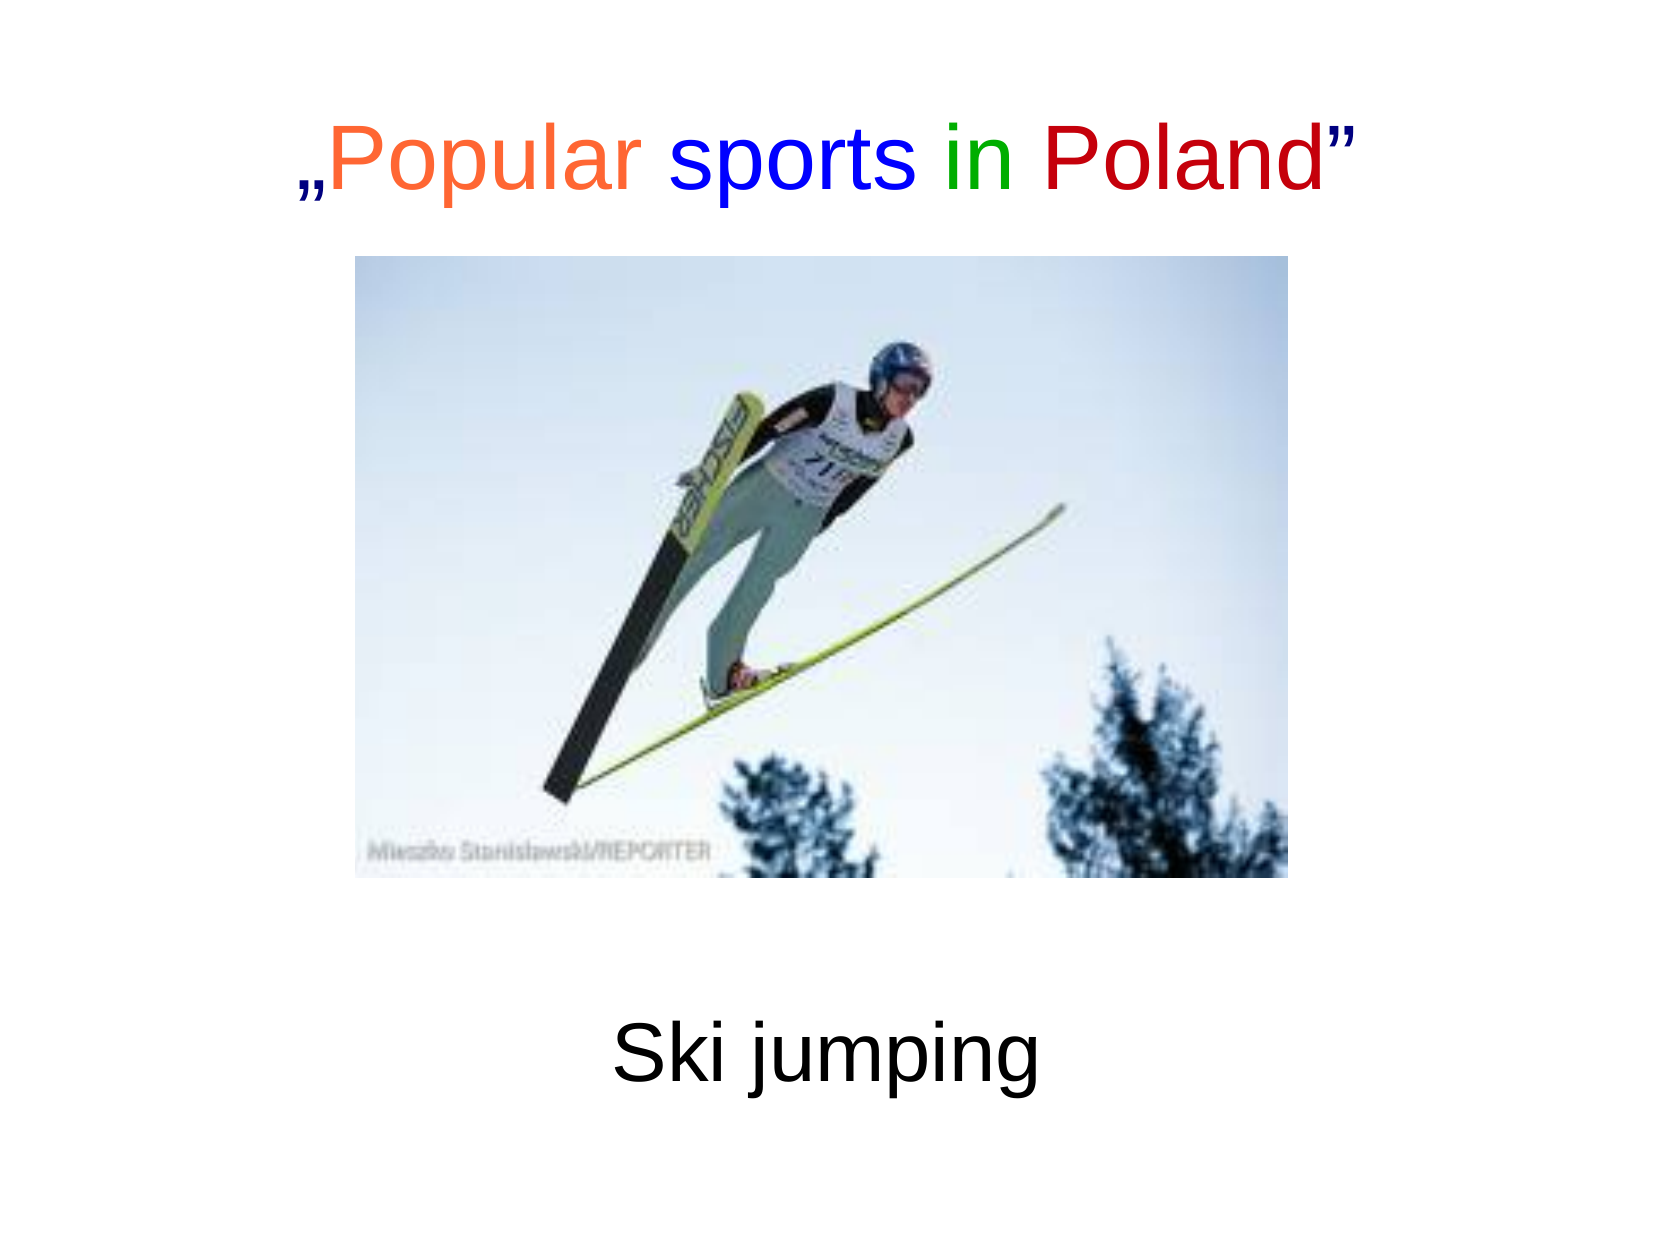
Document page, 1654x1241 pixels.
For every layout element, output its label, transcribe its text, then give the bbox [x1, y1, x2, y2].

subtitle Ski jumping [82, 297, 1571, 1102]
picture [355, 256, 1288, 879]
title „Popular sports in Poland” [82, 49, 1571, 257]
